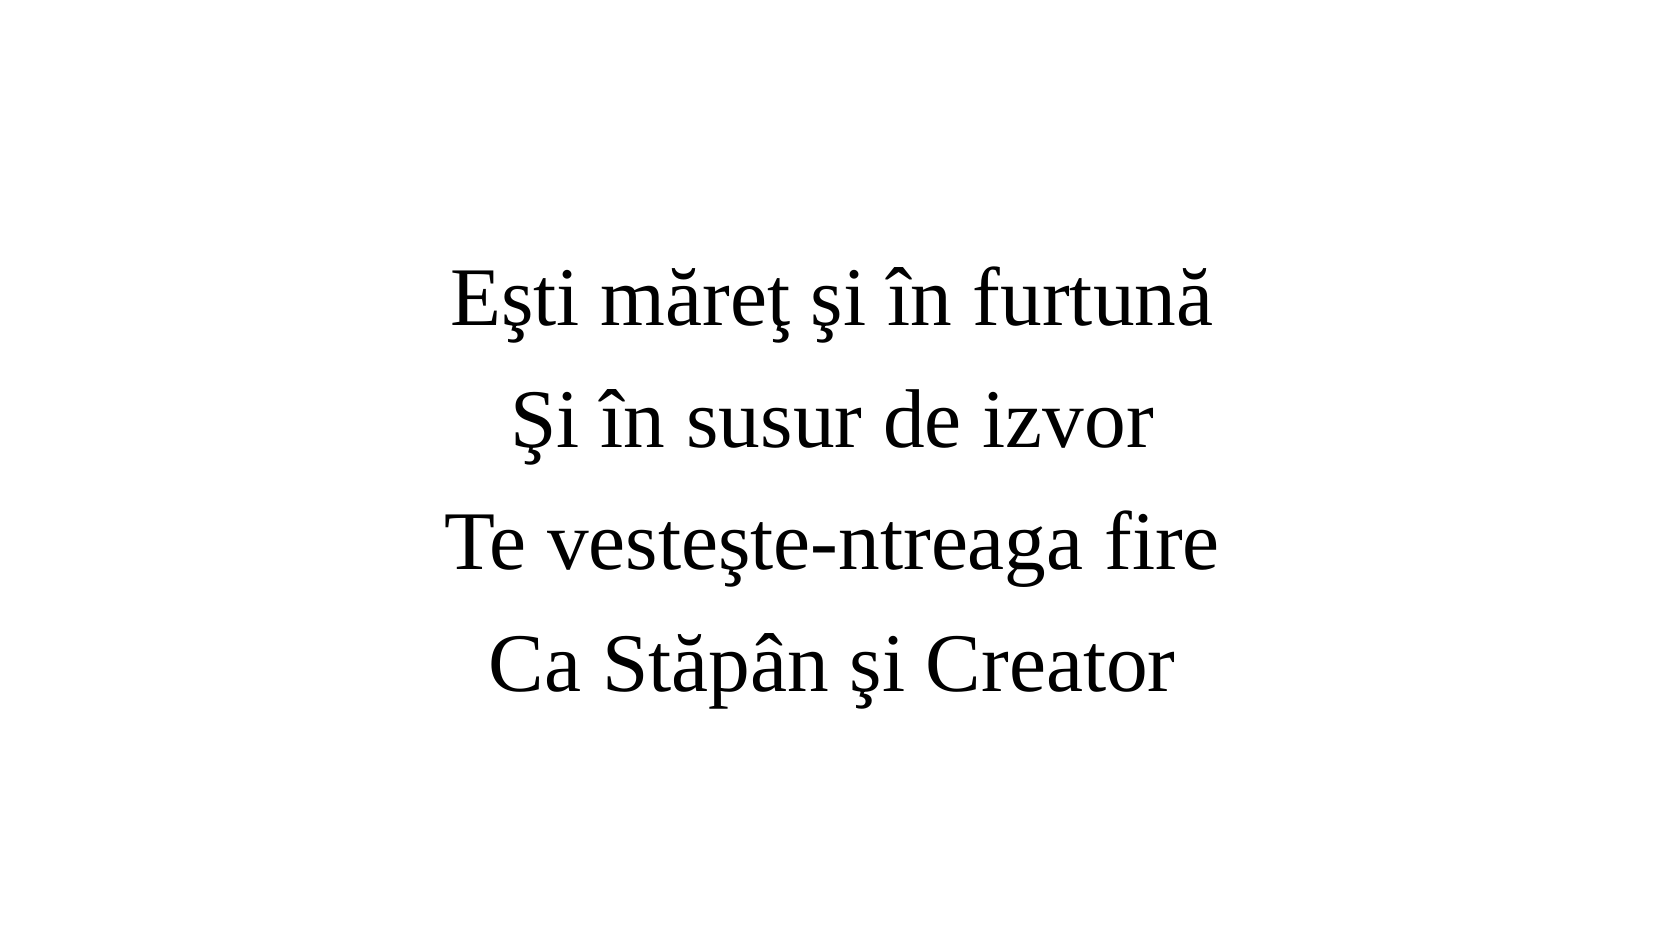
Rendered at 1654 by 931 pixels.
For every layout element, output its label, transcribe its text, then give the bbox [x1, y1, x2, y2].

subtitle Eşti măreţ şi în furtună Şi în susur de izvor Te vesteşte-ntreaga fire Ca Stăpân şi Creator [94, 238, 1571, 712]
